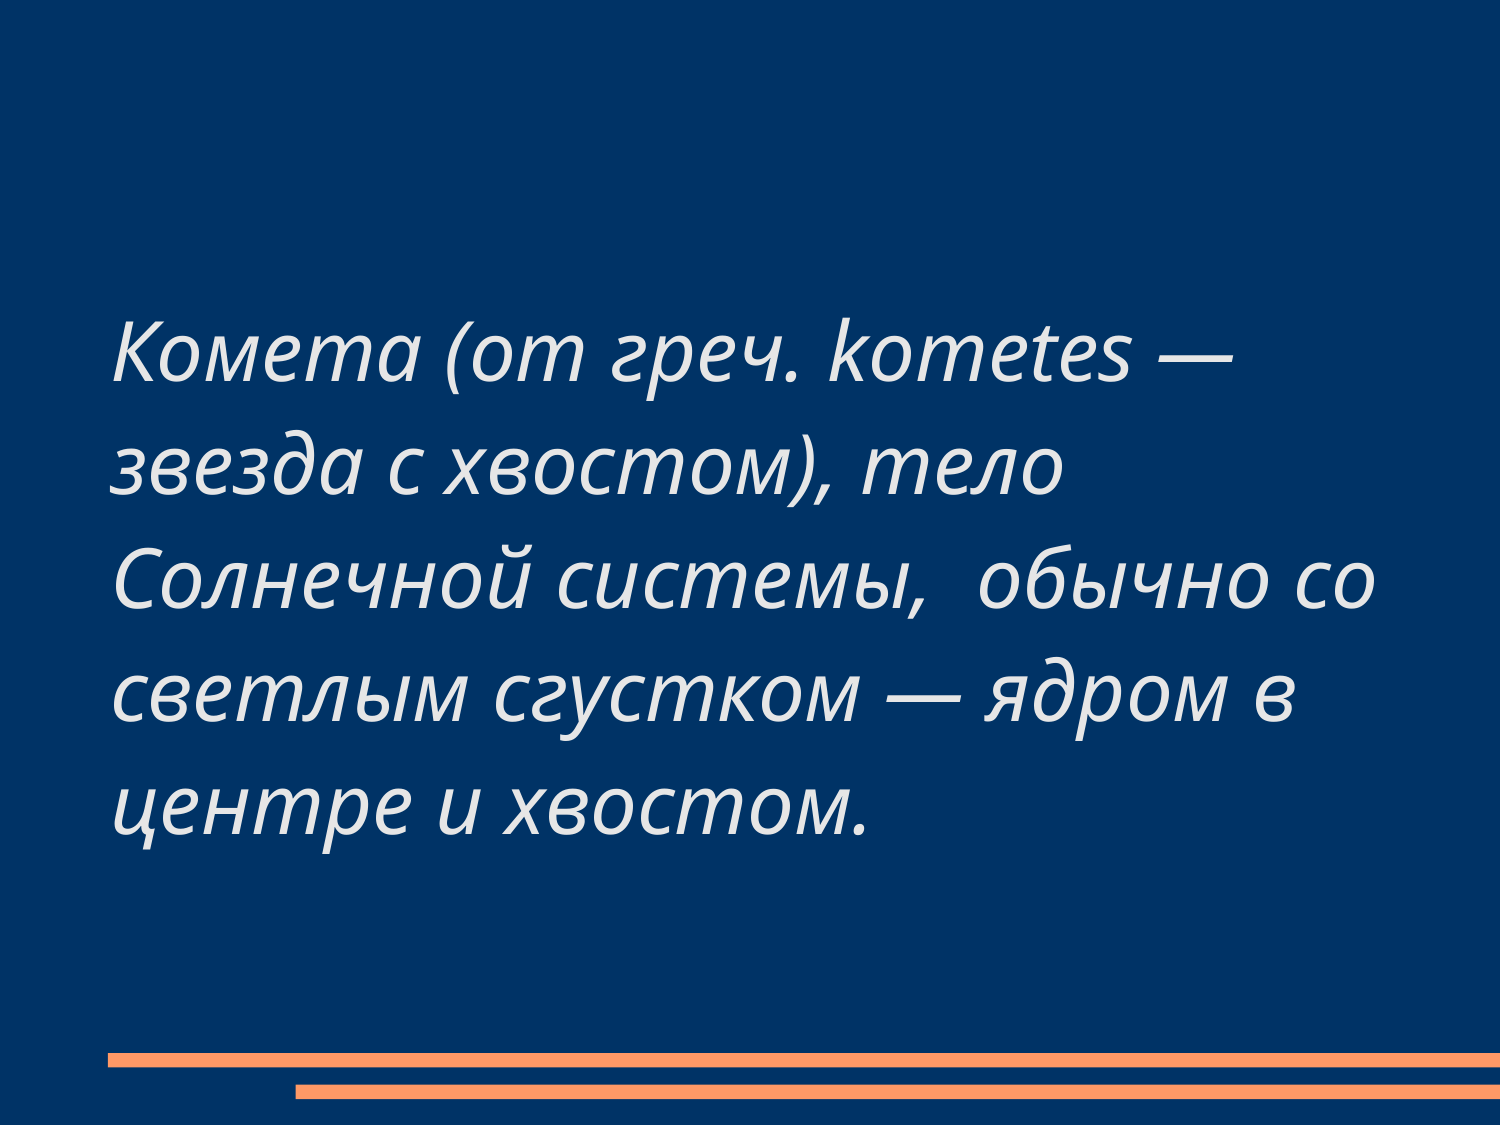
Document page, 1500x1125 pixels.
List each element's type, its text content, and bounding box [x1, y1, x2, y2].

list Комета (от греч. kometes — звезда с хвостом), тело Солнечной системы, обычно со светлым сгустком — ядром в центре и хвостом. [110, 292, 1416, 1020]
